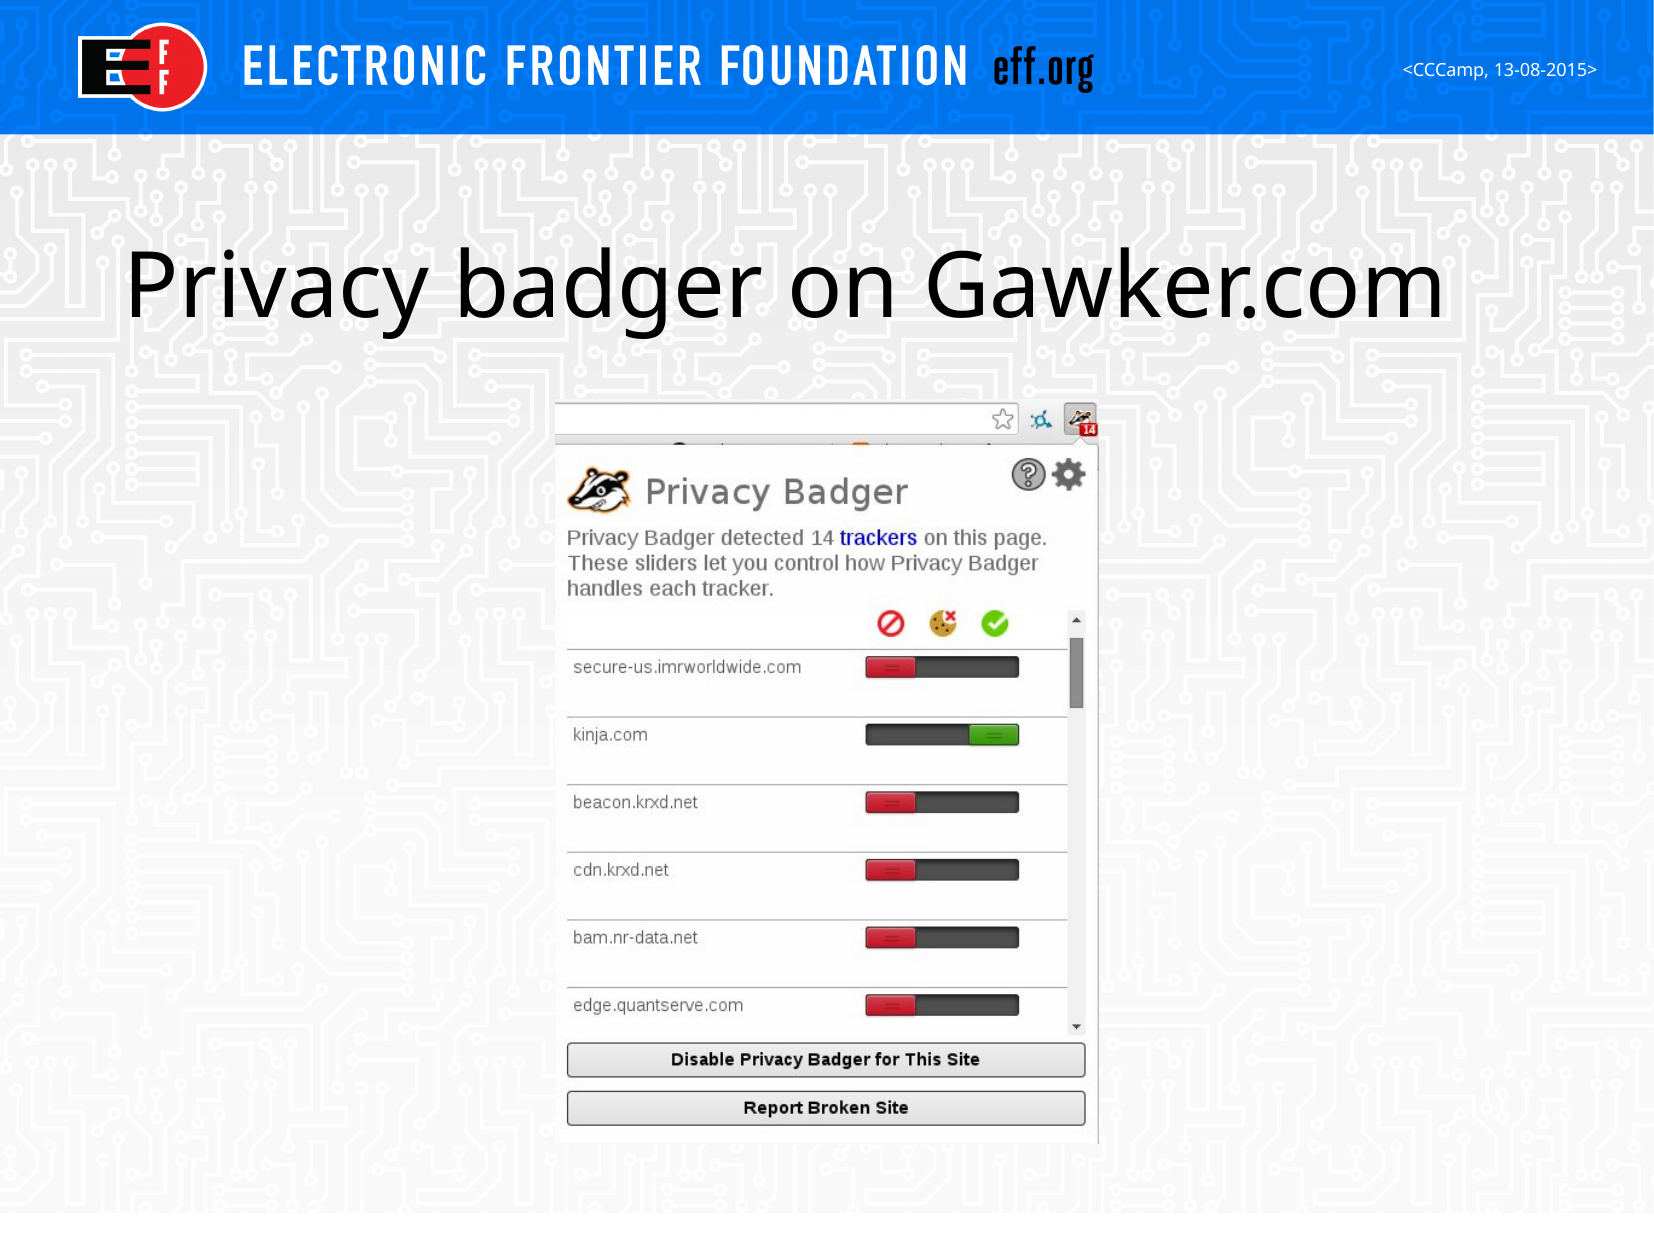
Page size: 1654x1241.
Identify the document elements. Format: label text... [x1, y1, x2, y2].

title Privacy badger on Gawker.com [124, 179, 1530, 386]
picture [0, 0, 1654, 1213]
